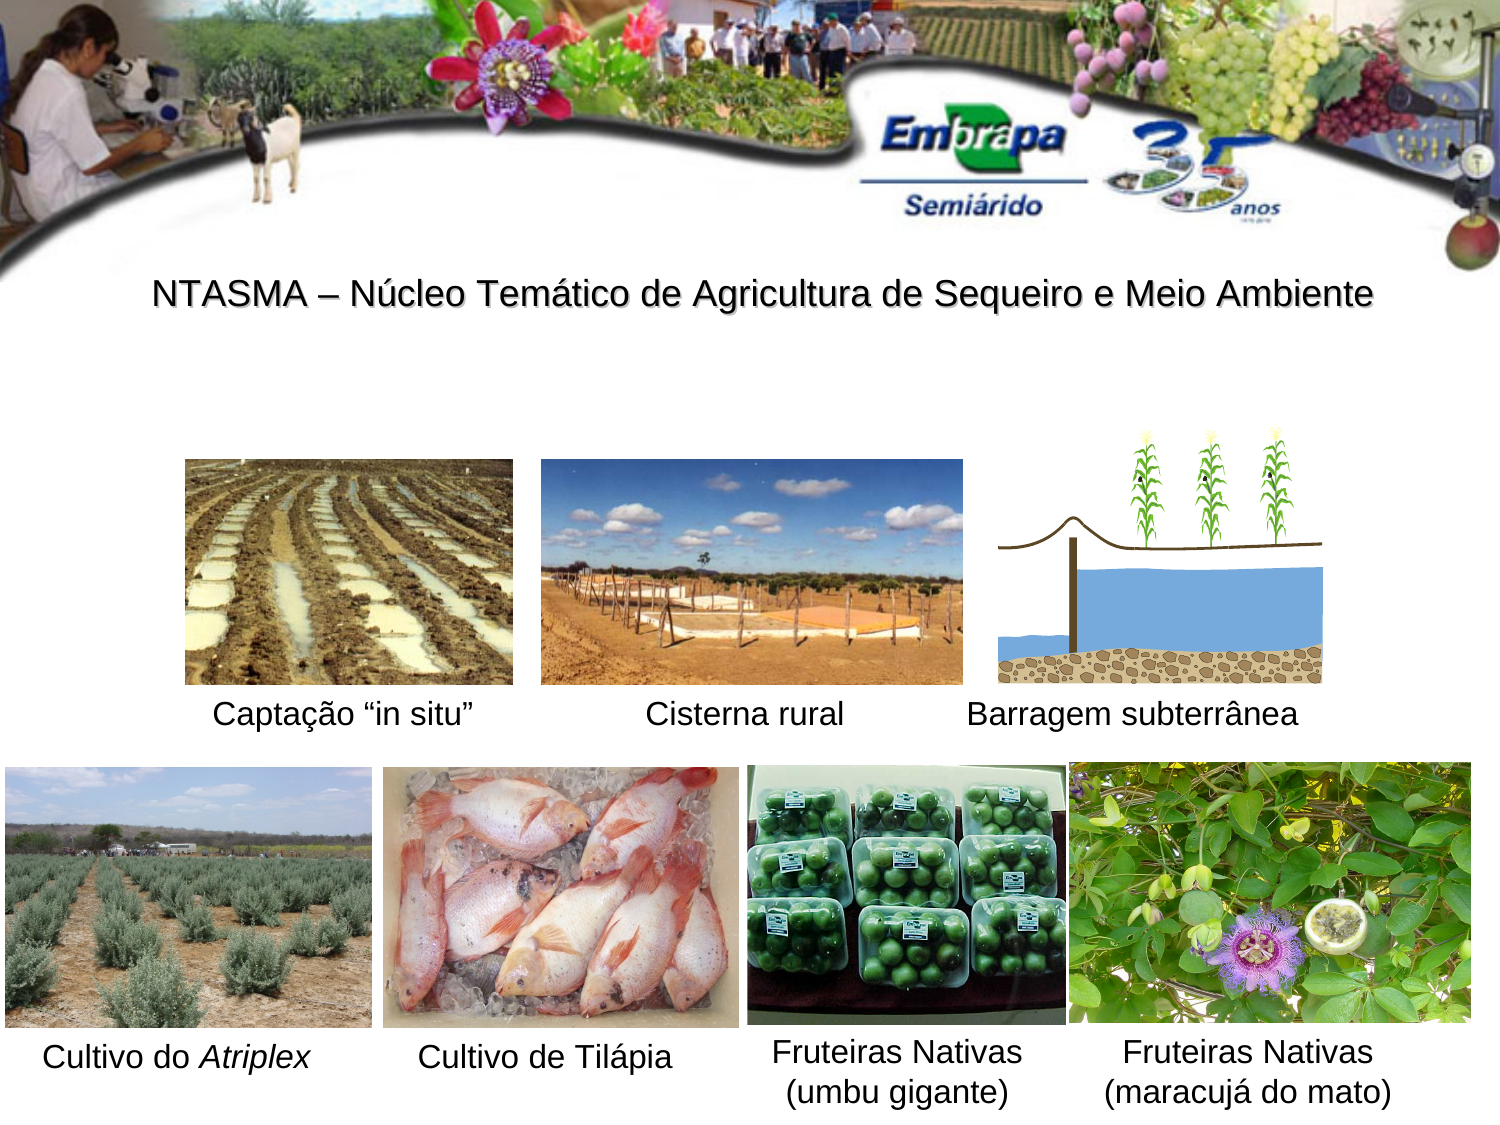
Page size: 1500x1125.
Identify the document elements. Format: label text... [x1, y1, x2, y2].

text_box Fruteiras Nativas (maracujá do mato) [1081, 1022, 1443, 1118]
text_box [998, 424, 1323, 551]
text_box [999, 674, 1009, 682]
picture [383, 767, 739, 1028]
text_box [998, 567, 1324, 684]
text_box [1230, 673, 1242, 683]
text_box [1070, 538, 1076, 652]
picture [1069, 762, 1471, 1023]
text_box Captação “in situ” [197, 684, 526, 740]
picture [541, 459, 963, 685]
text_box Barragem subterrânea [951, 684, 1314, 740]
text_box Cisterna rural [630, 684, 861, 740]
picture [0, 0, 1500, 282]
picture [185, 459, 513, 685]
picture [747, 765, 1066, 1022]
text_box [1308, 674, 1320, 682]
text_box Fruteiras Nativas (umbu gigante) [714, 1022, 1081, 1118]
text_box [1070, 655, 1080, 663]
picture [5, 767, 372, 1028]
text_box [1302, 663, 1312, 670]
text_box Cultivo do Atriplex [27, 1027, 347, 1083]
text_box Cultivo de Tilápia [402, 1027, 714, 1083]
text_box [1081, 673, 1093, 682]
text_box NTASMA – Núcleo Temático de Agricultura de Sequeiro e Meio Ambiente [136, 243, 1390, 322]
